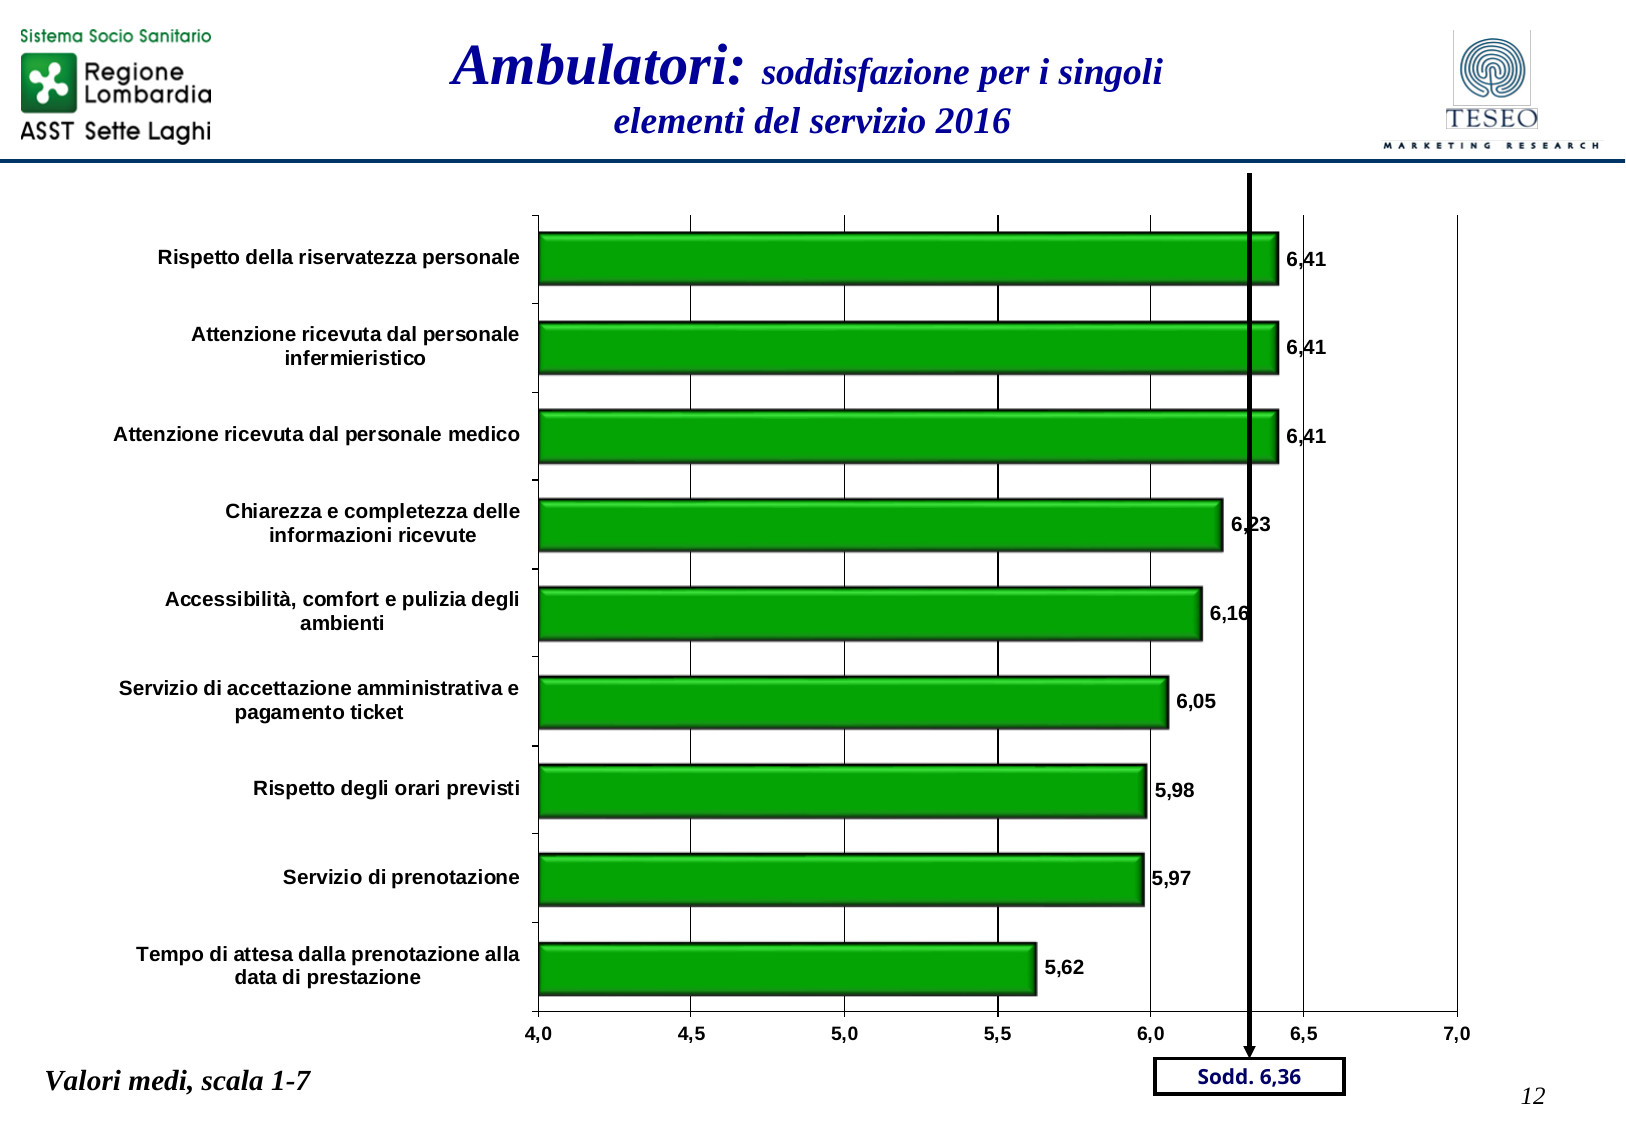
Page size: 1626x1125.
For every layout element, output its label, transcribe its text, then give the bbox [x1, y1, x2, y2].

picture [1381, 30, 1604, 149]
picture [98, 201, 1248, 1065]
text_box Ambulatori: soddisfazione per i singoli elementi del servizio 2016 [268, 21, 1356, 147]
picture [1251, 201, 1552, 1065]
picture [21, 26, 211, 148]
text_box Sodd. 6,36 [1154, 1058, 1345, 1094]
text_box Valori medi, scala 1-7 [29, 1053, 326, 1104]
